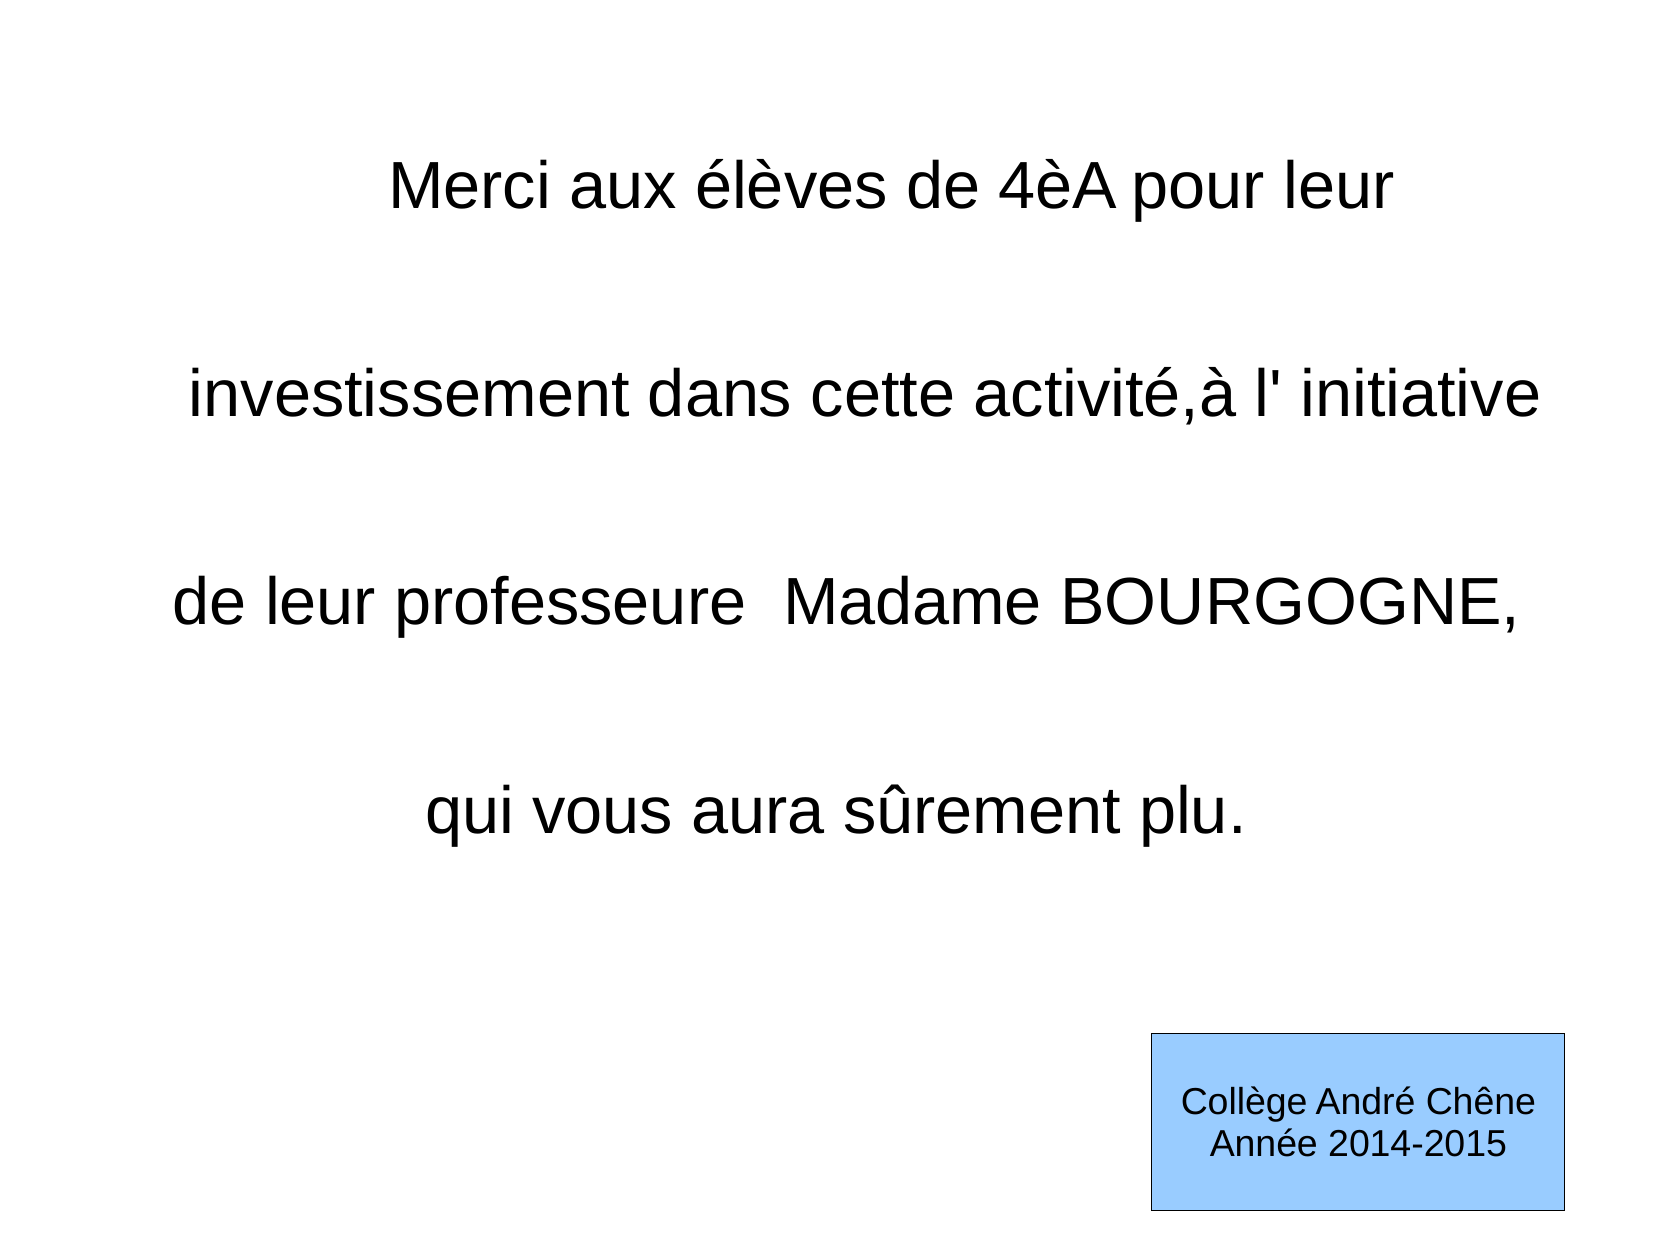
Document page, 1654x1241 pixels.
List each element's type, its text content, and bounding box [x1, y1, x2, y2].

text_box Collège André Chêne Année 2014-2015 [1151, 1033, 1565, 1211]
list Merci aux élèves de 4èA pour leur investissement dans cette activité,à l' initiative de leur professeure Madame BOURGOGNE, qui vous aura sûrement plu. [76, 147, 1565, 967]
